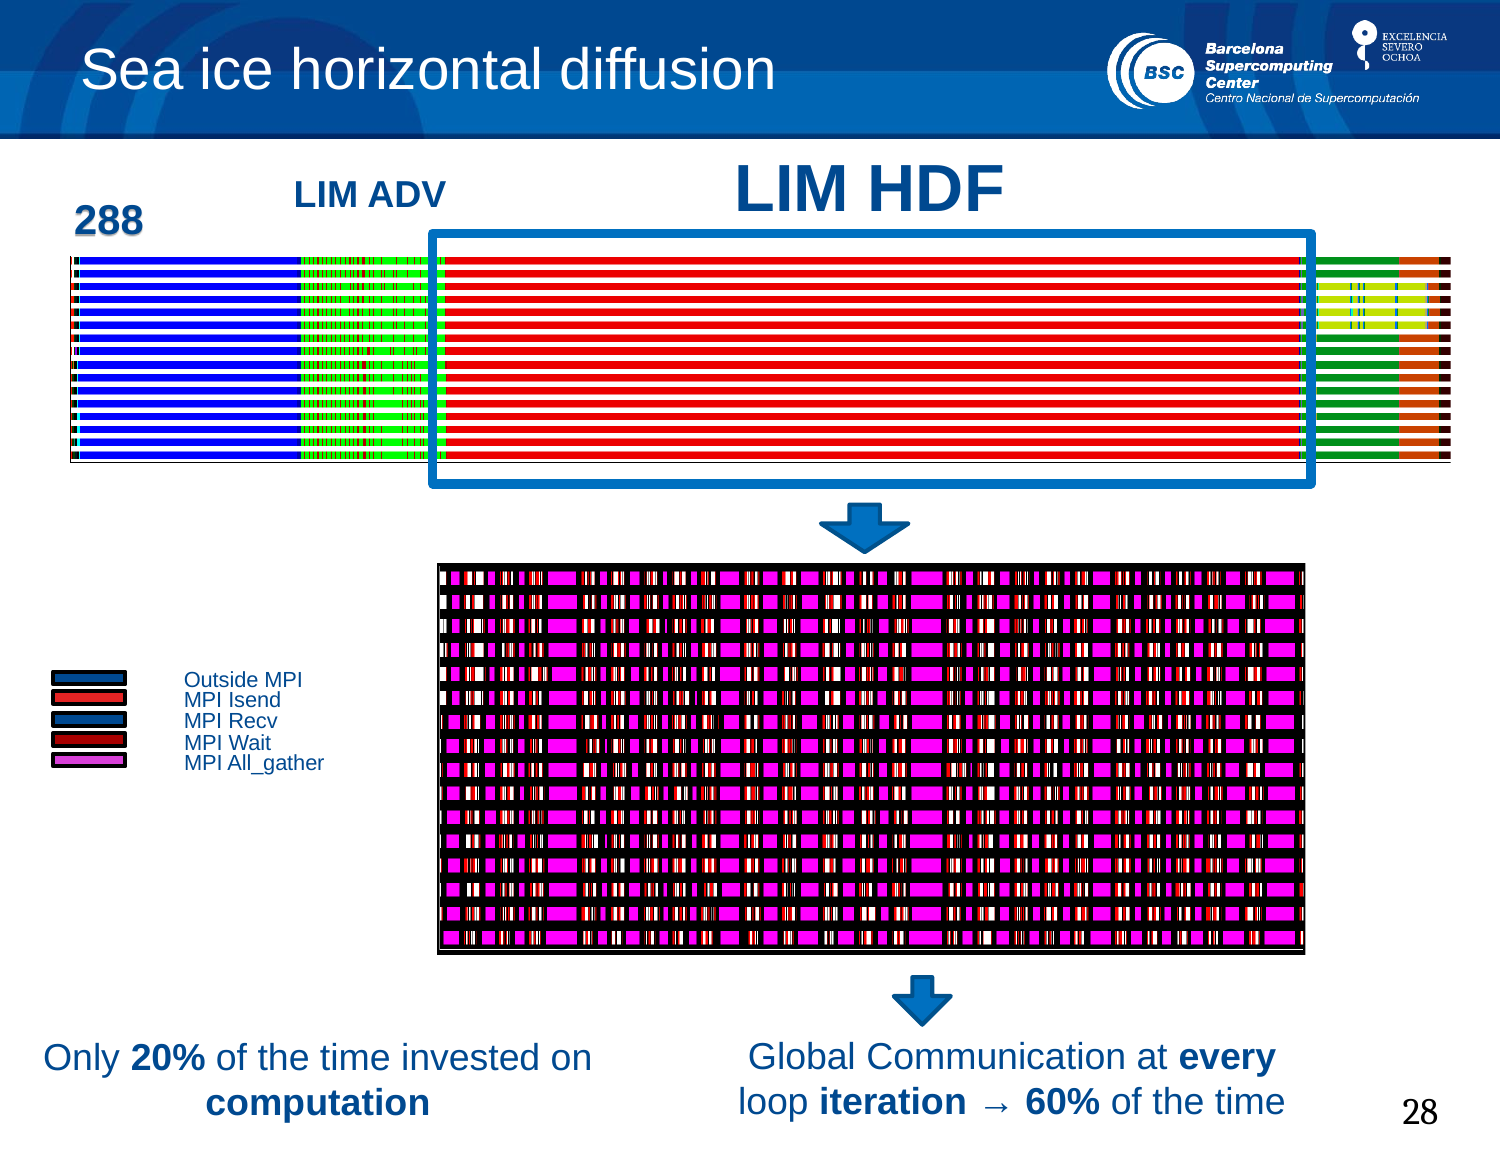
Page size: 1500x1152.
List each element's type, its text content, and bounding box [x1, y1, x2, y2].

picture [437, 563, 1306, 955]
picture [67, 256, 428, 464]
text_box [53, 733, 126, 746]
text_box [53, 691, 126, 704]
text_box MPI Isend [168, 677, 299, 721]
title Sea ice horizontal diffusion [65, 23, 1081, 138]
text_box [820, 504, 909, 553]
text_box Global Communication at every loop iteration → 60% of the time [718, 1024, 1306, 1134]
text_box MPI Recv [168, 698, 295, 742]
text_box LIM HDF [718, 137, 1022, 236]
picture [437, 256, 1306, 464]
text_box 288 [58, 185, 160, 254]
picture [1316, 256, 1451, 464]
text_box Outside MPI [168, 658, 321, 701]
text_box Only 20% of the time invested on computation [4, 1024, 632, 1134]
picture [0, 0, 1500, 139]
text_box LIM ADV [218, 162, 522, 261]
text_box [893, 977, 951, 1025]
text_box MPI Wait [169, 720, 289, 741]
text_box [53, 753, 126, 767]
text_box MPI All_gather [169, 741, 345, 784]
text_box [53, 713, 126, 726]
text_box [53, 671, 126, 685]
